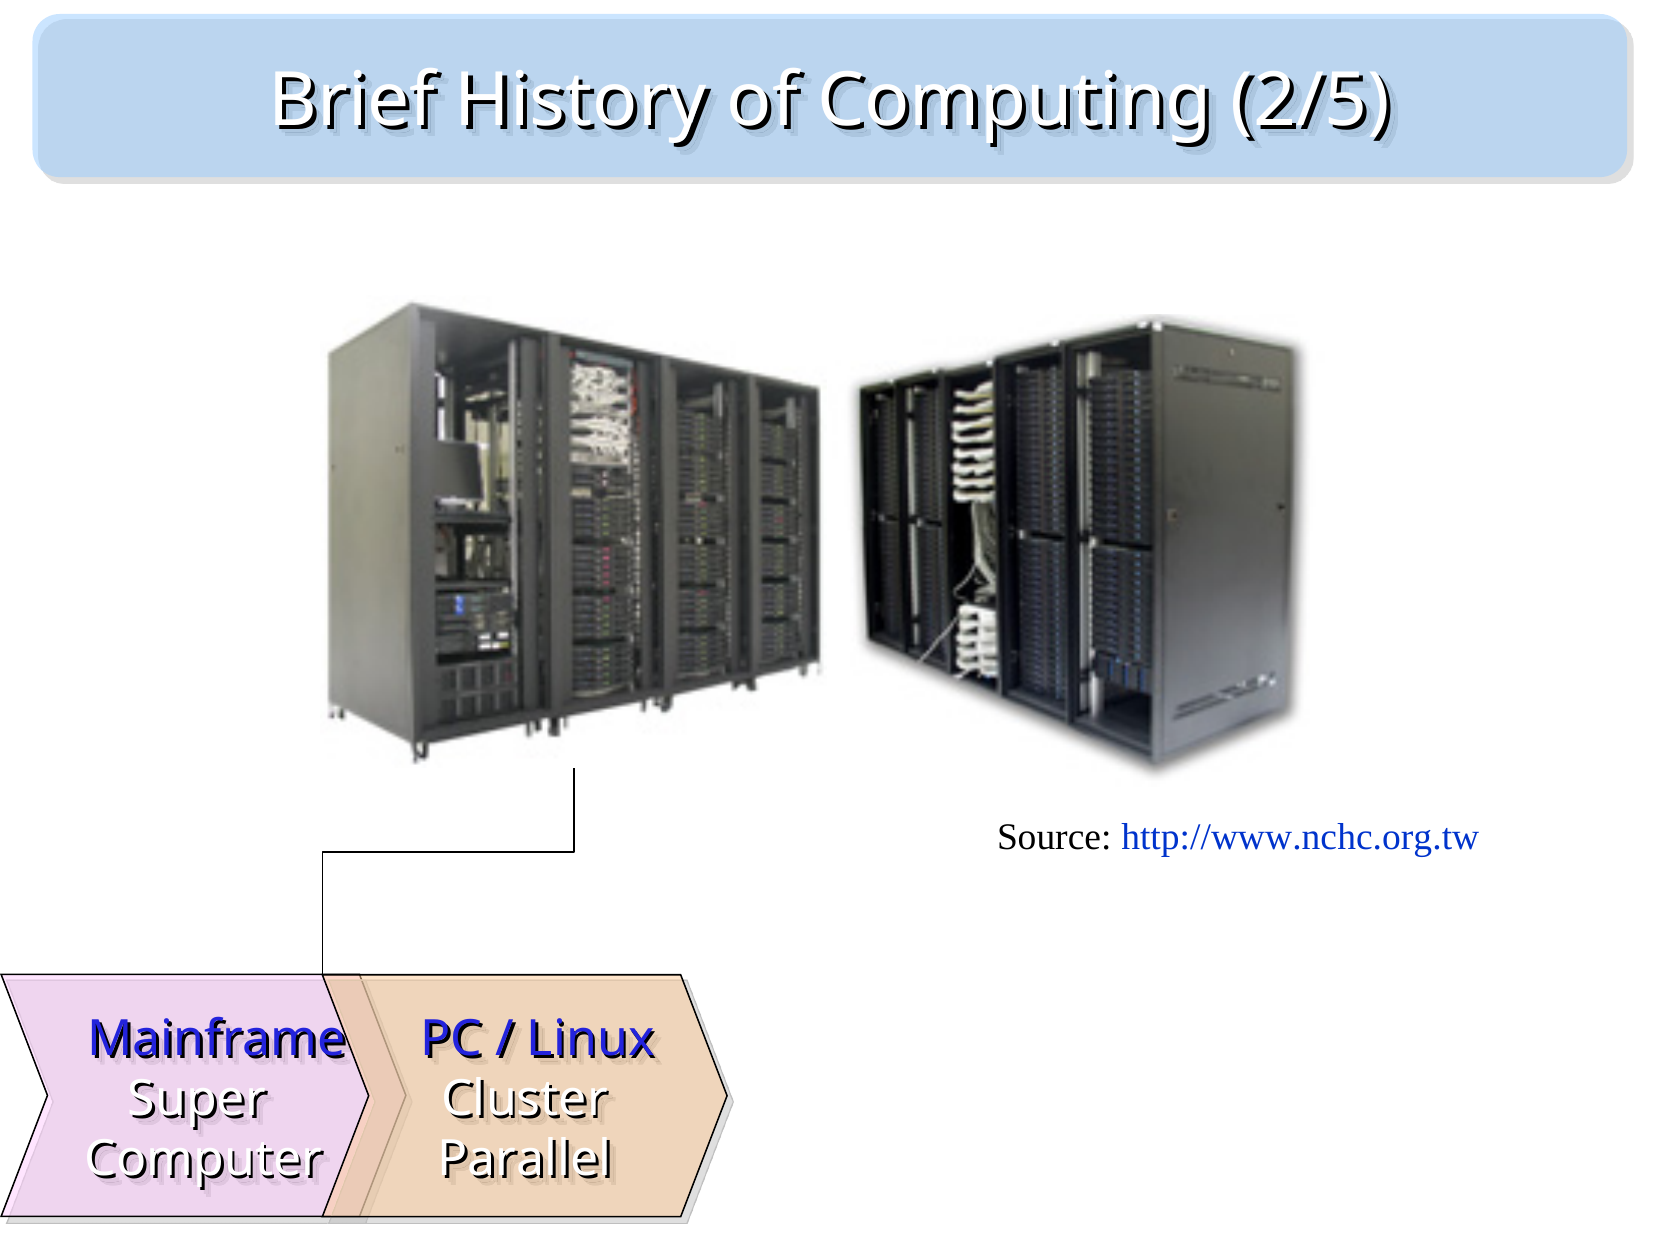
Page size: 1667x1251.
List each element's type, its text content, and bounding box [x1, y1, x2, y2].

text_box Source: http://www.nchc.org.tw [982, 804, 1495, 865]
picture [828, 314, 1328, 787]
picture [320, 295, 827, 768]
text_box Mainframe Super Computer [1, 974, 368, 1217]
text_box PC / Linux Cluster Parallel [322, 974, 728, 1217]
text_box Brief History of Computing (2/5) [32, 13, 1628, 178]
